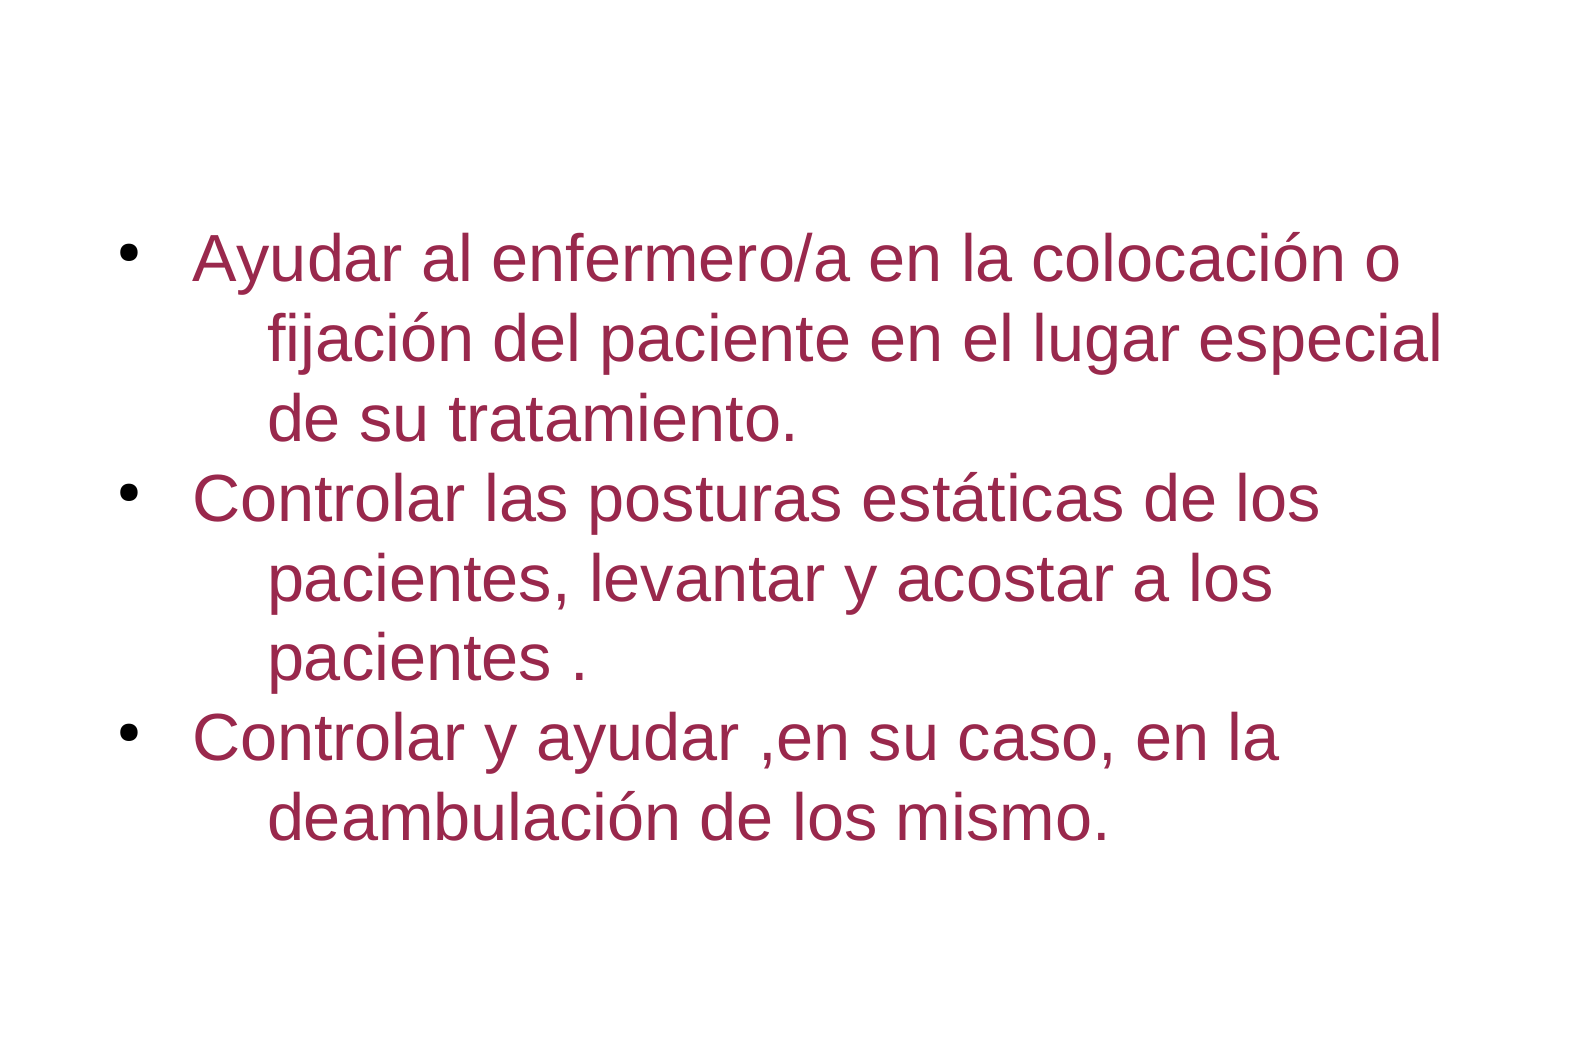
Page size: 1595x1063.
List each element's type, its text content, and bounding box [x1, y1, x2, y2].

subtitle Ayudar al enfermero/a en la colocación o fijación del paciente en el lugar especial de su tratamiento. Controlar las posturas estáticas de los pacientes, levantar y acostar a los pacientes . Controlar y ayudar ,en su caso, en la deambulación de los mismo. [117, 98, 1479, 971]
